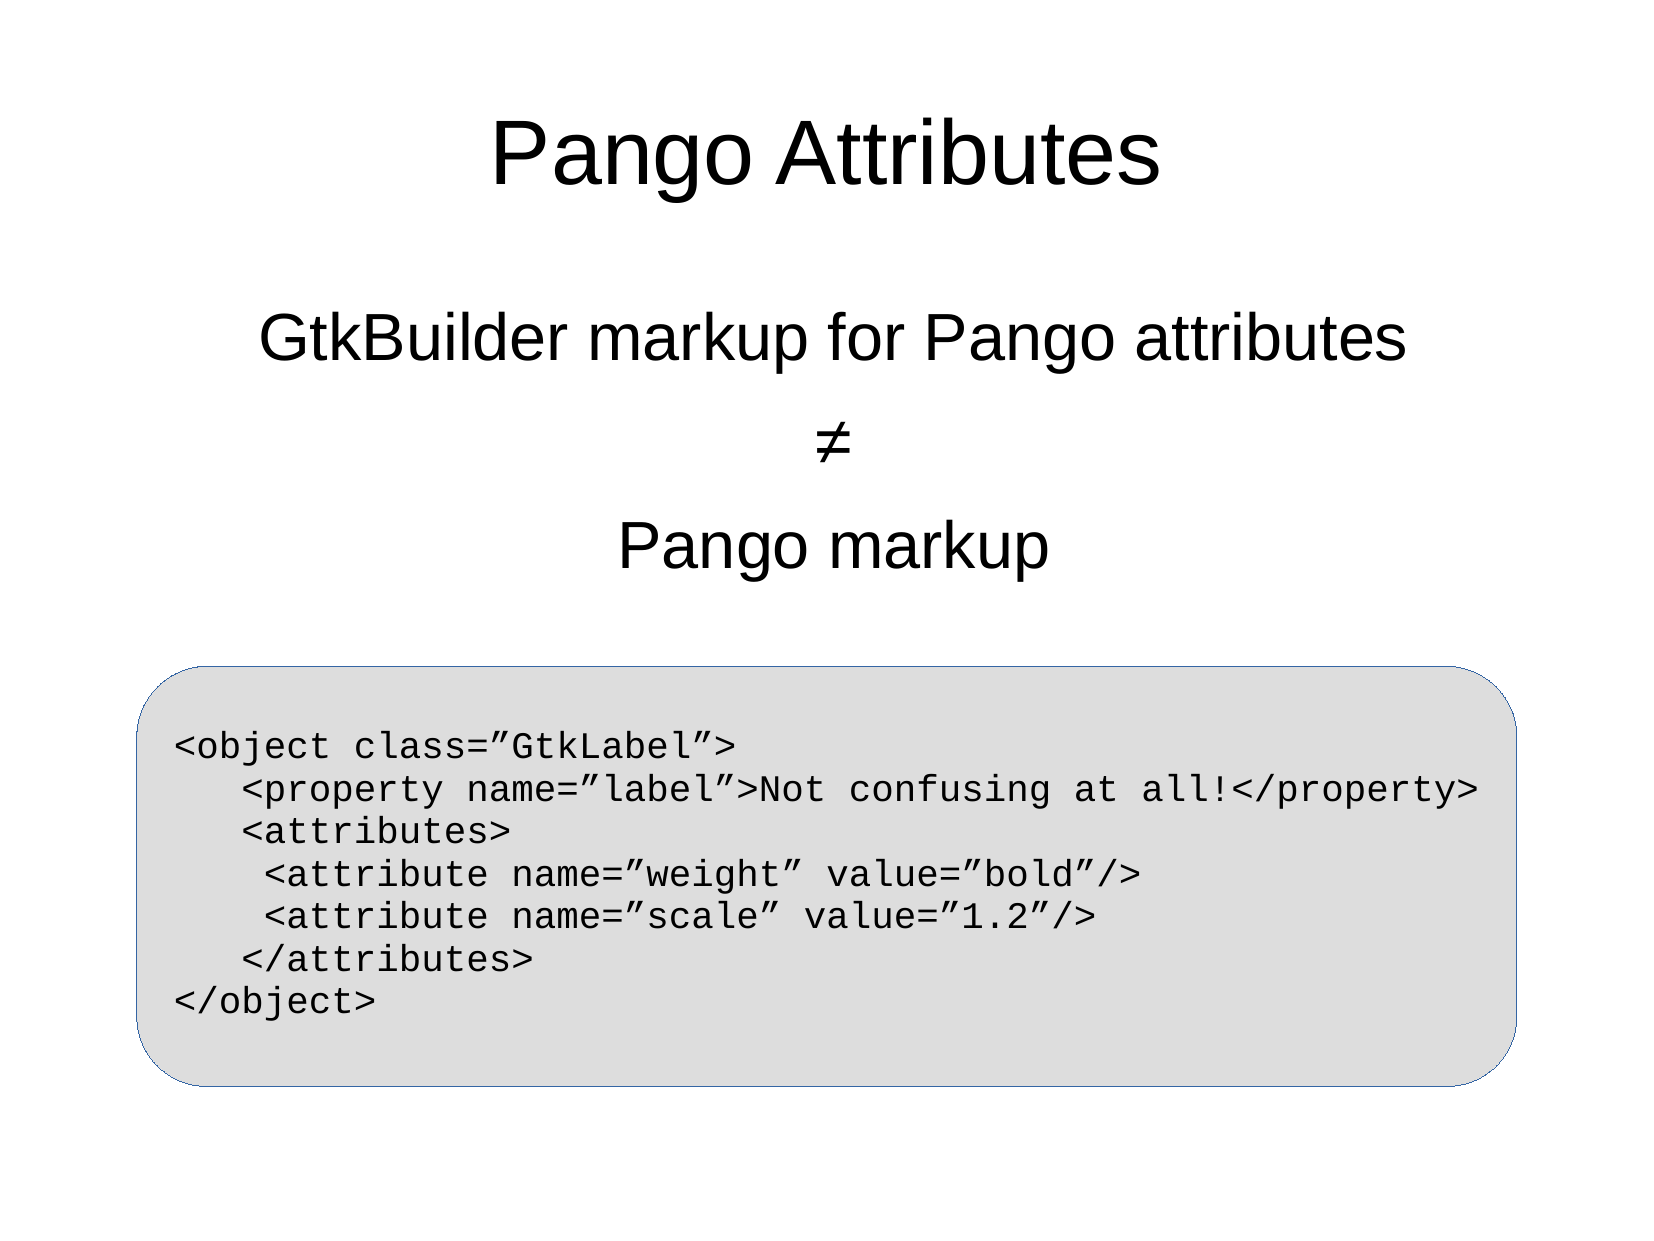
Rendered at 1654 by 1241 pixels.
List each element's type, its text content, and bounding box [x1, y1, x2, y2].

text_box [168, 1075, 1486, 1087]
text_box <object class=”GtkLabel”> <property name=”label”>Not confusing at all!</property> <attributes> <attribute name=”weight” value=”bold”/> <attribute name=”scale” value=”1.2”/> </attributes> </object> [159, 720, 1495, 1075]
title Pango Attributes [82, 49, 1571, 257]
text_box [136, 666, 1517, 1068]
list GtkBuilder markup for Pango attributes ≠ Pango markup [90, 300, 1579, 616]
